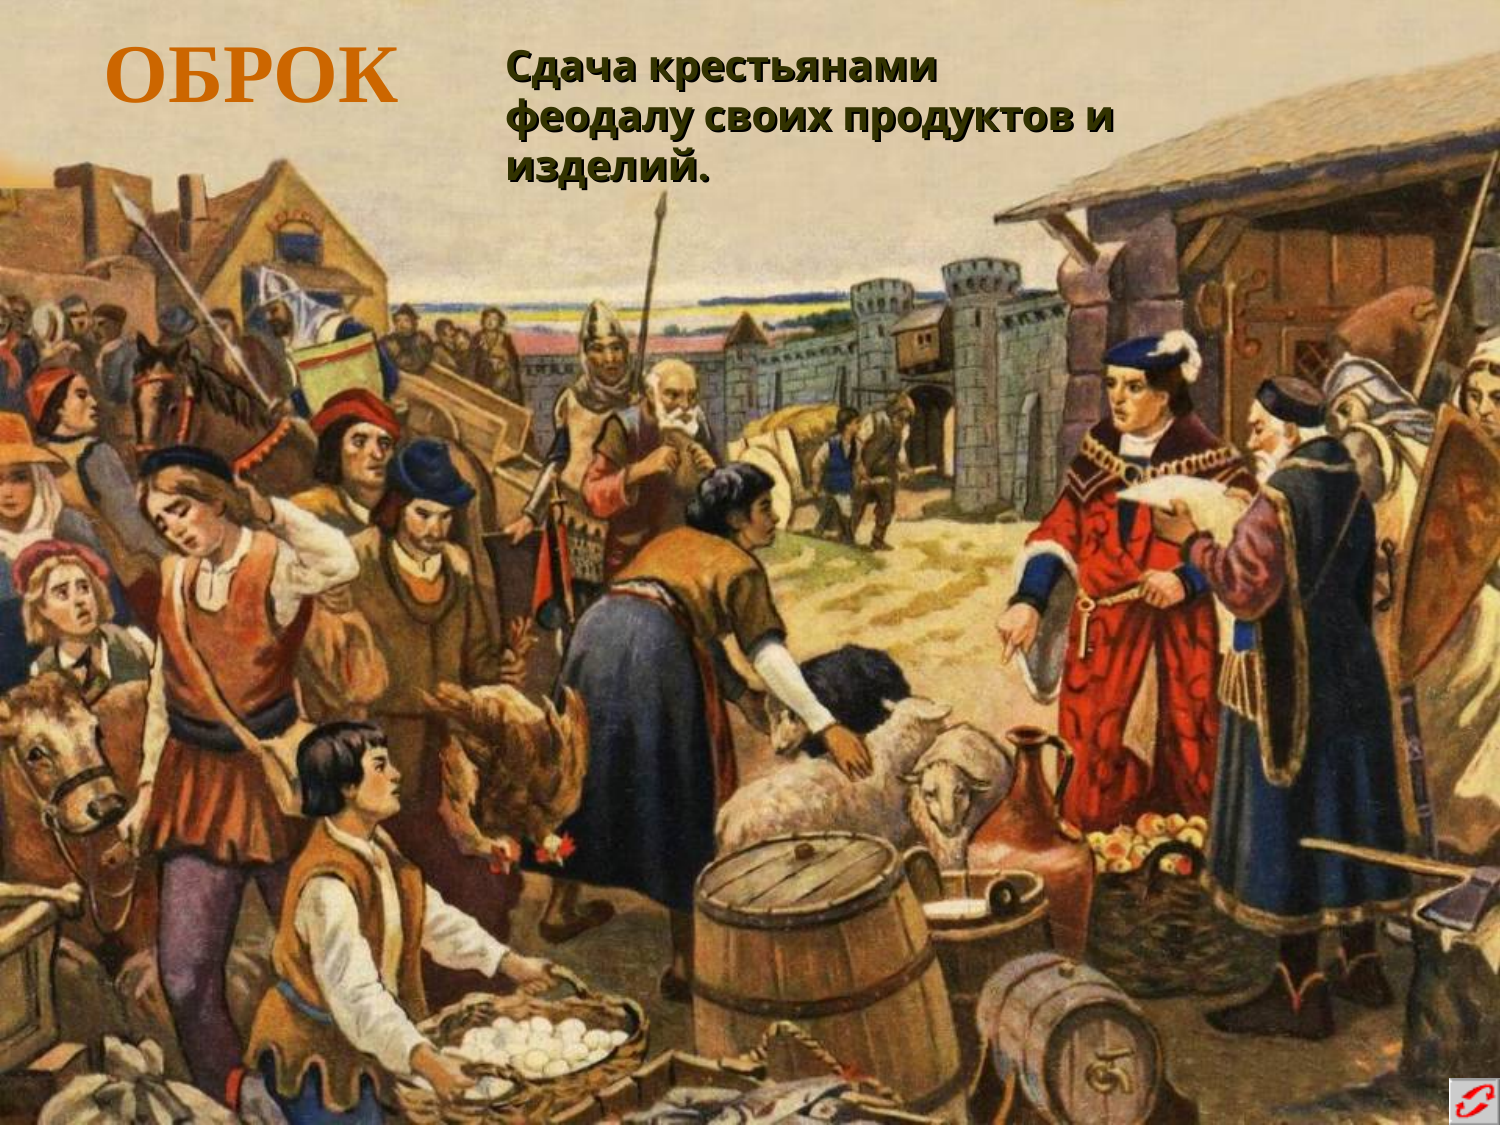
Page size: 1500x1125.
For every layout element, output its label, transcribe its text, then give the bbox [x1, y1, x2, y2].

title ОБРОК [88, 18, 455, 138]
text_box Сдача крестьянами феодалу своих продуктов и изделий. [490, 31, 1140, 197]
picture [0, 0, 1500, 1125]
